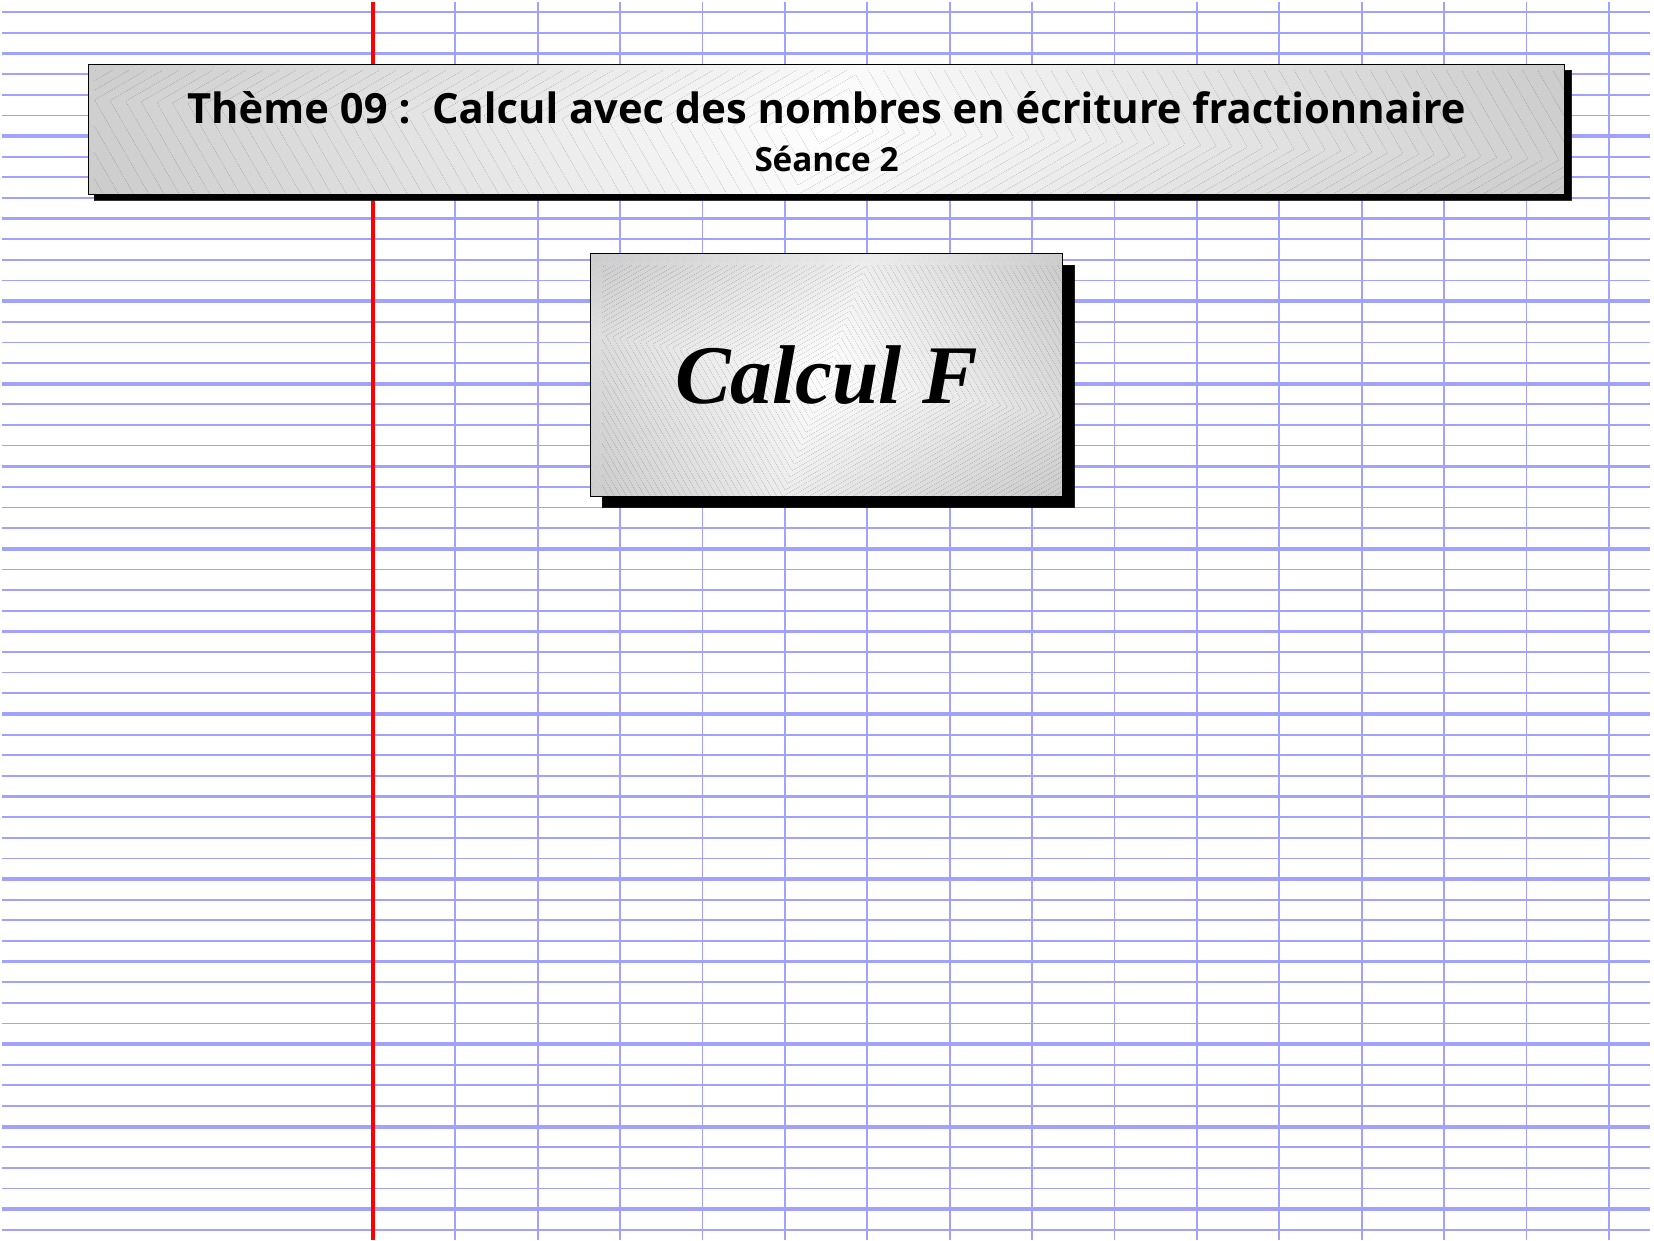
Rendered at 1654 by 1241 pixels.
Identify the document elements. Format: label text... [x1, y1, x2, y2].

text_box Calcul F [590, 253, 1063, 497]
text_box Thème 09 : Calcul avec des nombres en écriture fractionnaire Séance 2 [88, 64, 1565, 195]
picture [0, 0, 1654, 1241]
